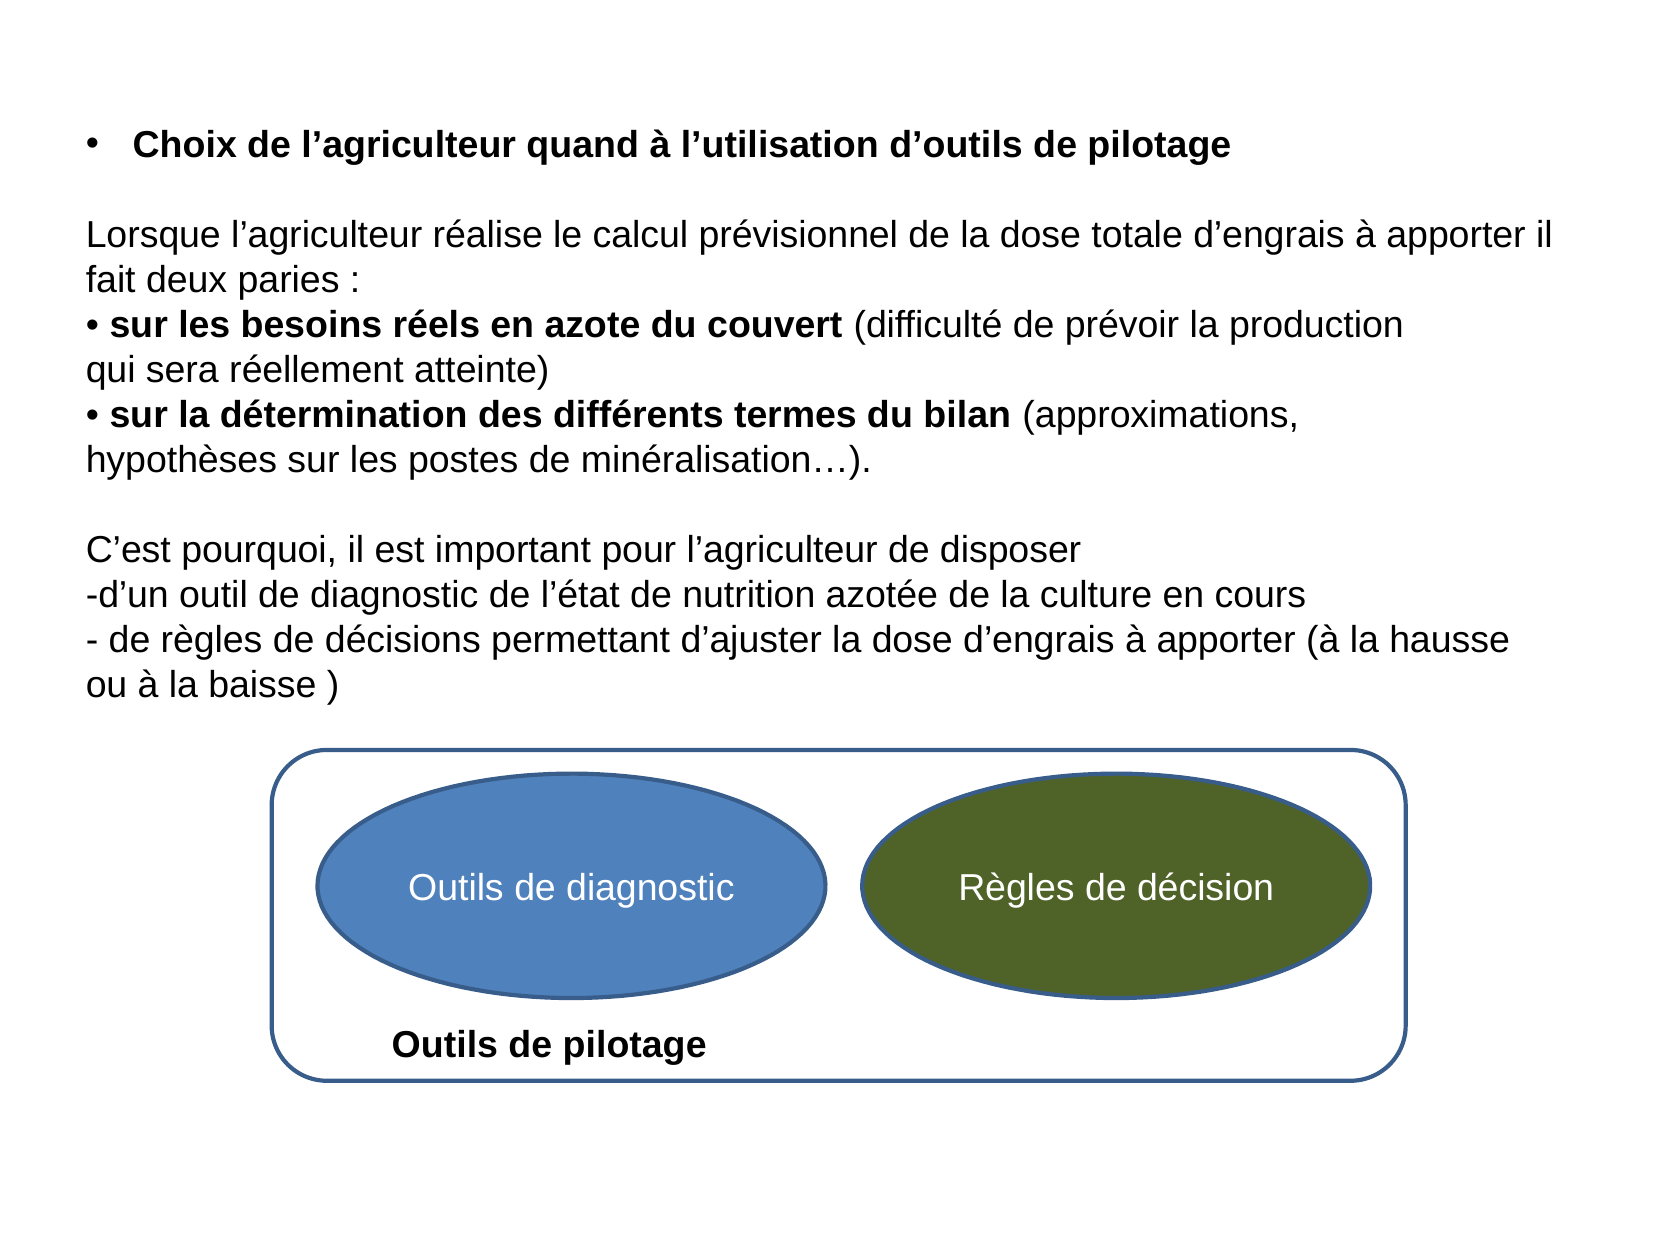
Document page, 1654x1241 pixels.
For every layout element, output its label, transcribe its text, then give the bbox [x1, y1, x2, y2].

text_box Règles de décision [862, 773, 1371, 999]
text_box Outils de diagnostic [317, 773, 826, 999]
text_box Choix de l’agriculteur quand à l’utilisation d’outils de pilotage Lorsque l’agriculteur réalise le calcul prévisionnel de la dose totale d’engrais à apporter il fait deux paries : • sur les besoins réels en azote du couvert (difficulté de prévoir la production qui sera réellement atteinte) • sur la détermination des différents termes du bilan (approximations, hypothèses sur les postes de minéralisation…). C’est pourquoi, il est important pour l’agriculteur de disposer -d’un outil de diagnostic de l’état de nutrition azotée de la culture en cours - de règles de décisions permettant d’ajuster la dose d’engrais à apporter (à la hausse ou à la baisse ) Outils de pilotage [70, 112, 1571, 1118]
